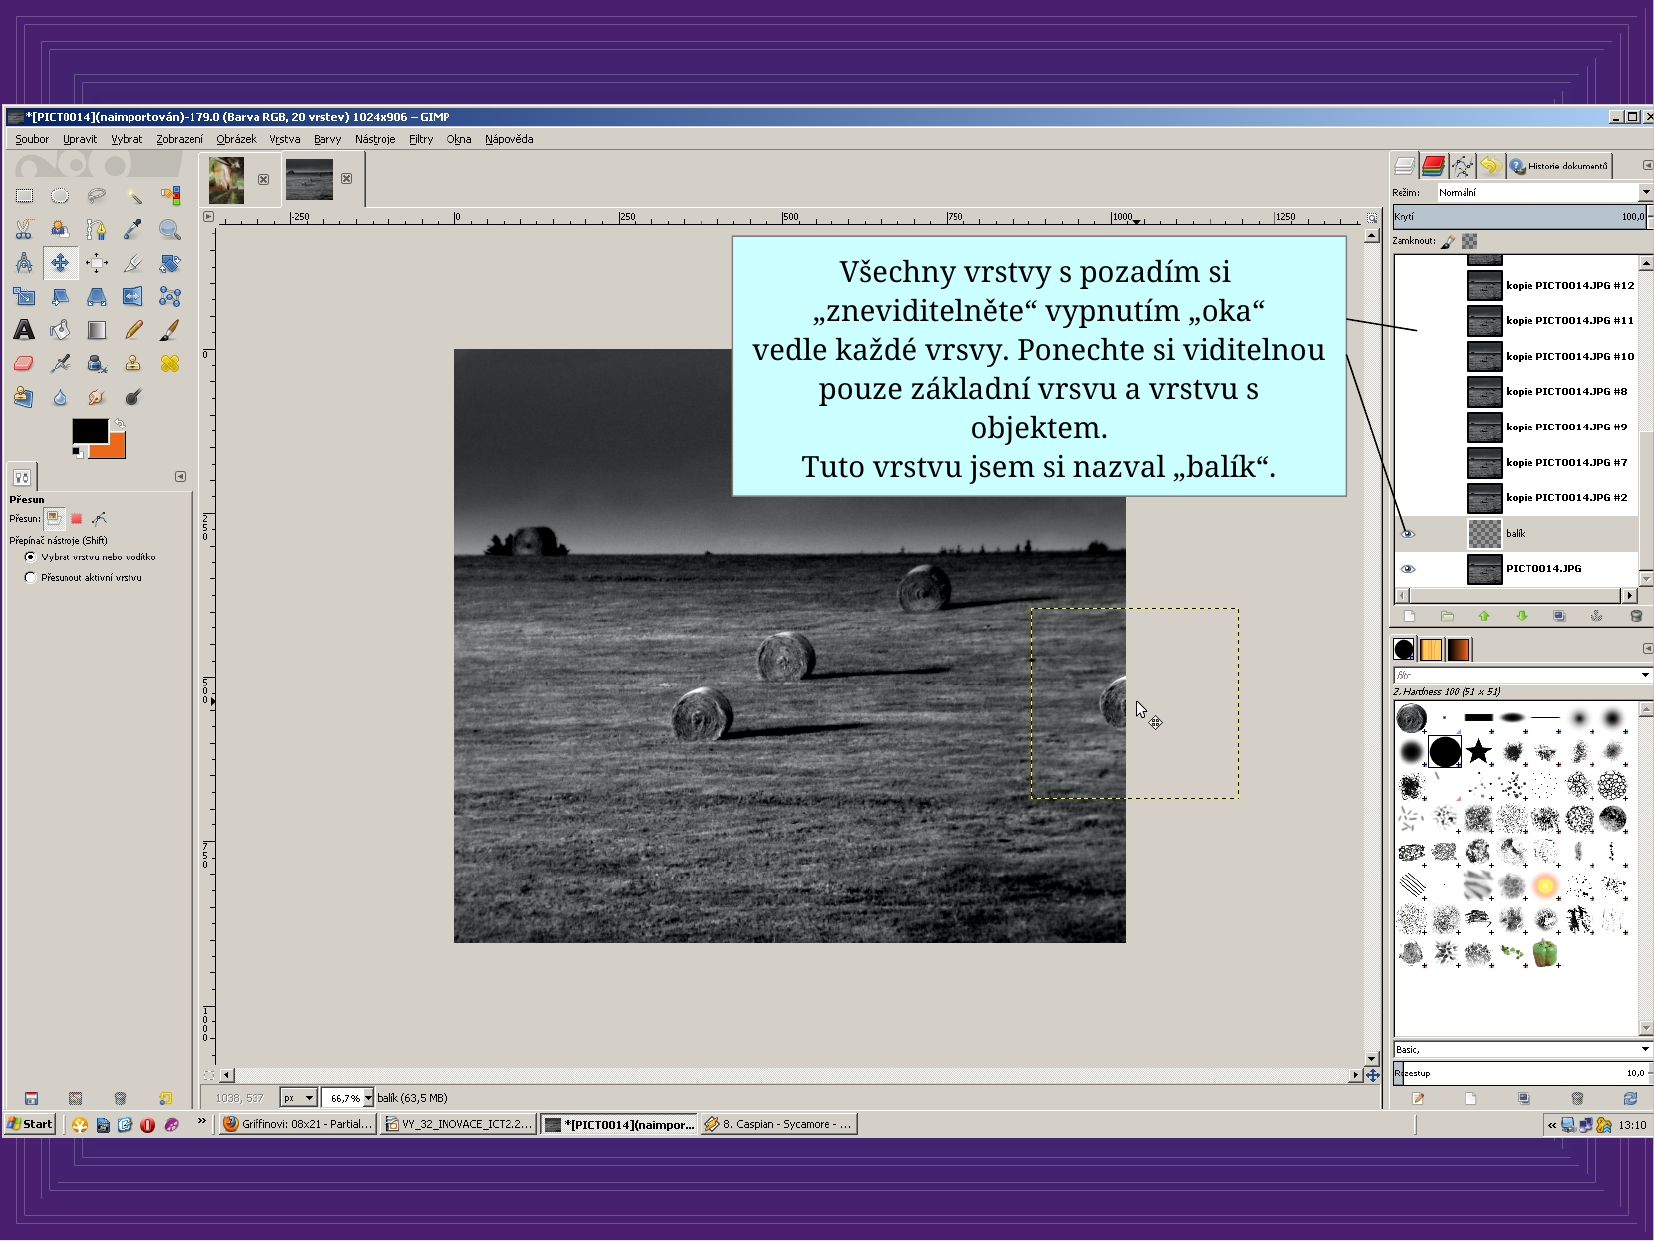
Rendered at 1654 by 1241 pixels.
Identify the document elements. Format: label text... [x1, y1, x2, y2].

text_box Všechny vrstvy s pozadím si „zneviditelněte“ vypnutím „oka“ vedle každé vrsvy. Ponechte si viditelnou pouze základní vrsvu a vrstvu s objektem. Tuto vrstvu jsem si nazval „balík“. [732, 236, 1347, 497]
picture [2, 104, 1654, 1138]
